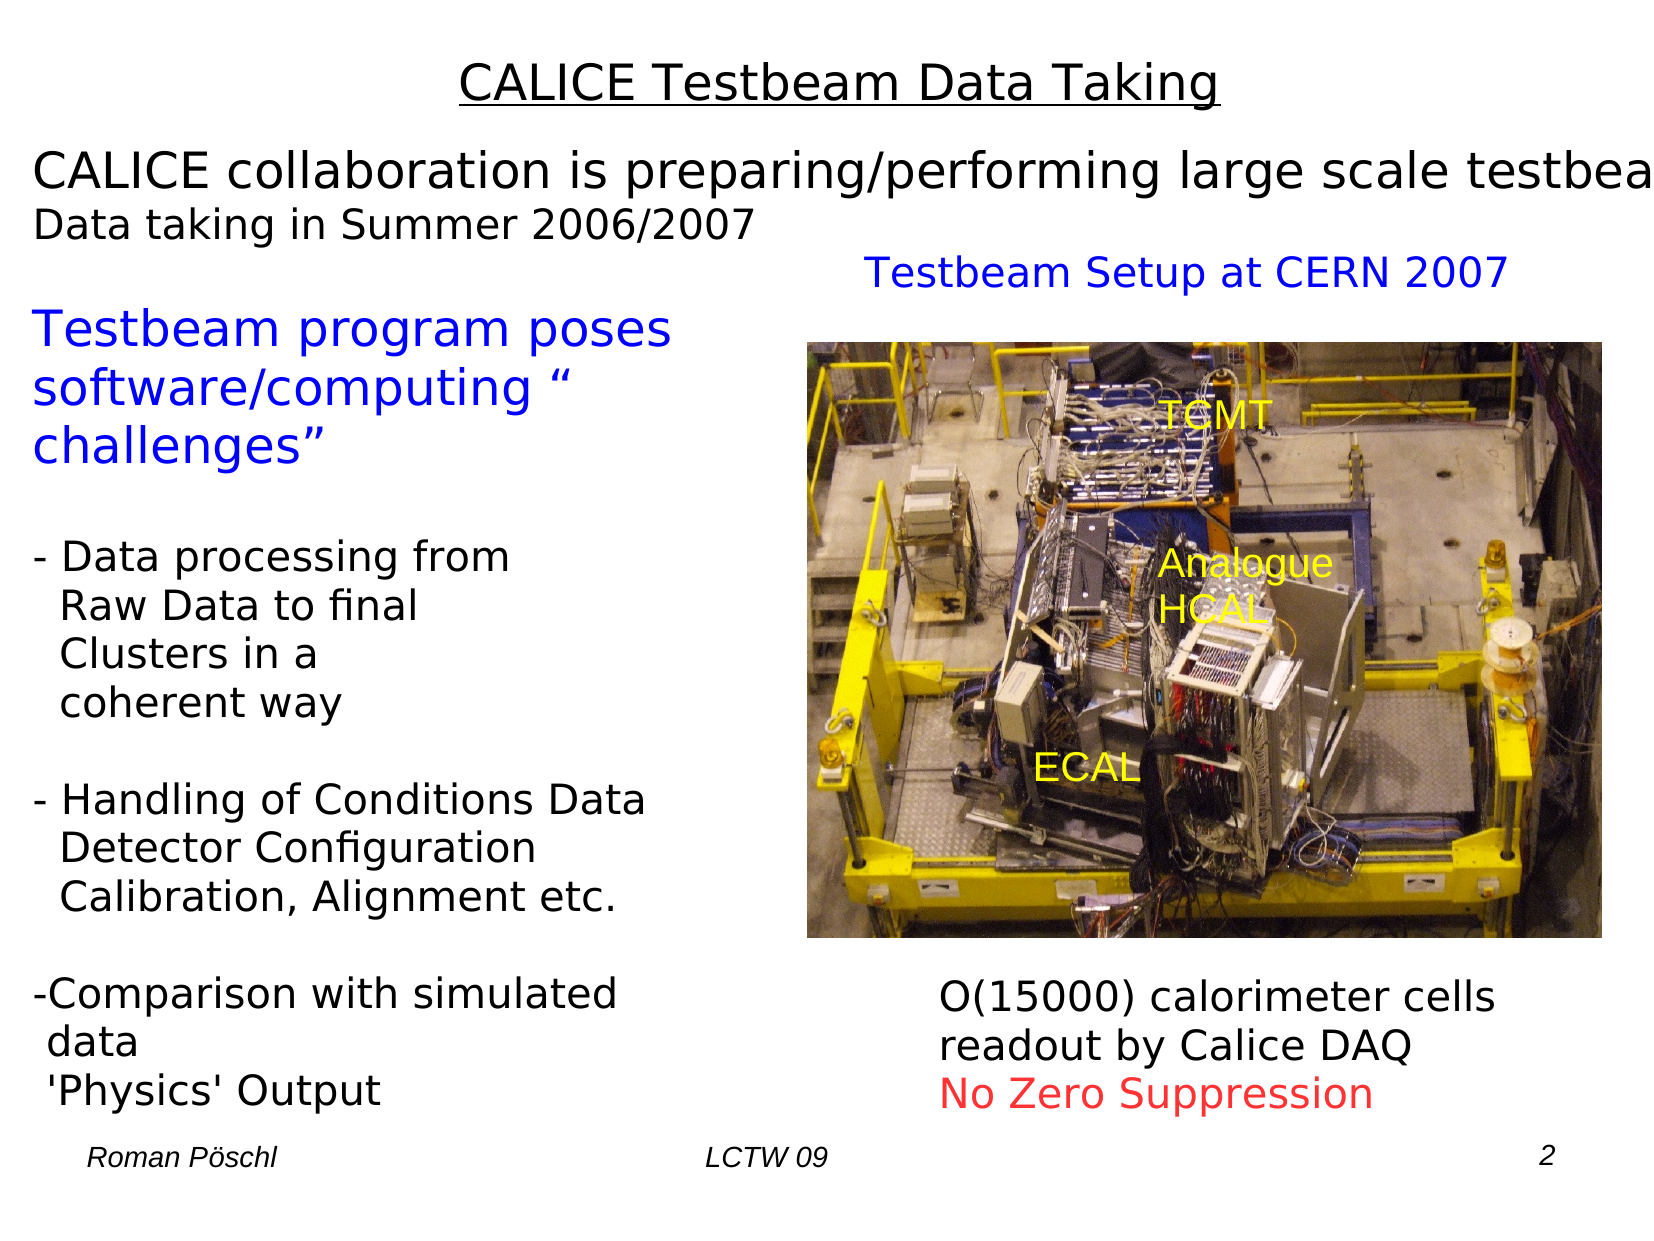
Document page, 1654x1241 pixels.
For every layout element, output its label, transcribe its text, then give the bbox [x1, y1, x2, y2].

text_box CALICE Testbeam Data Taking [458, 53, 1205, 113]
text_box O(15000) calorimeter cells readout by Calice DAQ No Zero Suppression [938, 973, 1497, 1119]
text_box Analogue HCAL [1157, 539, 1346, 624]
text_box TCMT [1157, 391, 1346, 476]
text_box ECAL [1032, 743, 1142, 786]
text_box Testbeam Setup at CERN 2007 [864, 248, 1550, 297]
picture [807, 342, 1602, 939]
text_box CALICE collaboration is preparing/performing large scale testbeam Data taking in Summer 2006/2007 Testbeam program poses software/computing “ challenges” - Data processing from Raw Data to final Clusters in a coherent way - Handling of Conditions Data Detector Configuration Calibration, Alignment etc. -Comparison with simulated data 'Physics' Output [32, 142, 1654, 1241]
